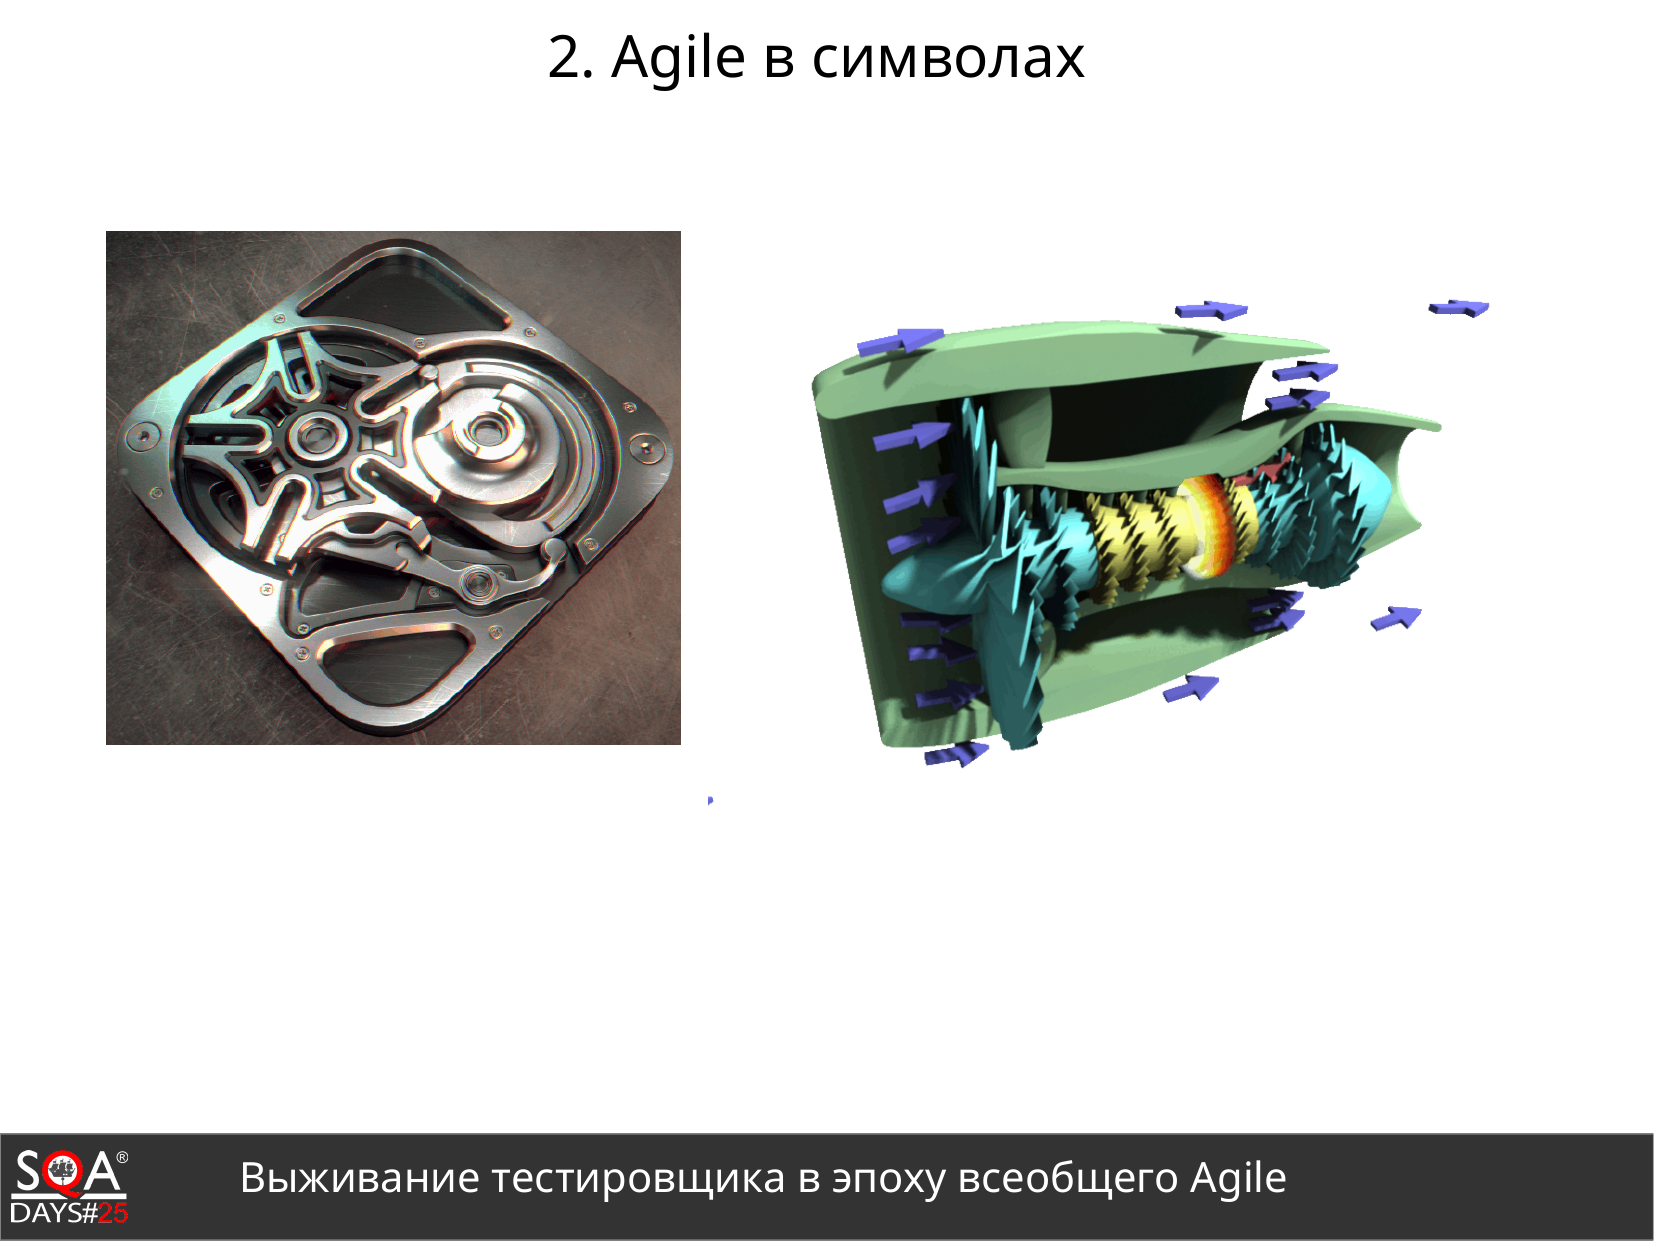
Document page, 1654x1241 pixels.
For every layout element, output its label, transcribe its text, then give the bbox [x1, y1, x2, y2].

picture [106, 231, 681, 745]
picture [11, 1150, 128, 1223]
text_box [0, 1133, 1654, 1241]
text_box 2. Agile в символах [532, 11, 1121, 97]
picture [708, 224, 1536, 845]
text_box Выживание тестировщика в эпоху всеобщего Agile [224, 1145, 1607, 1229]
